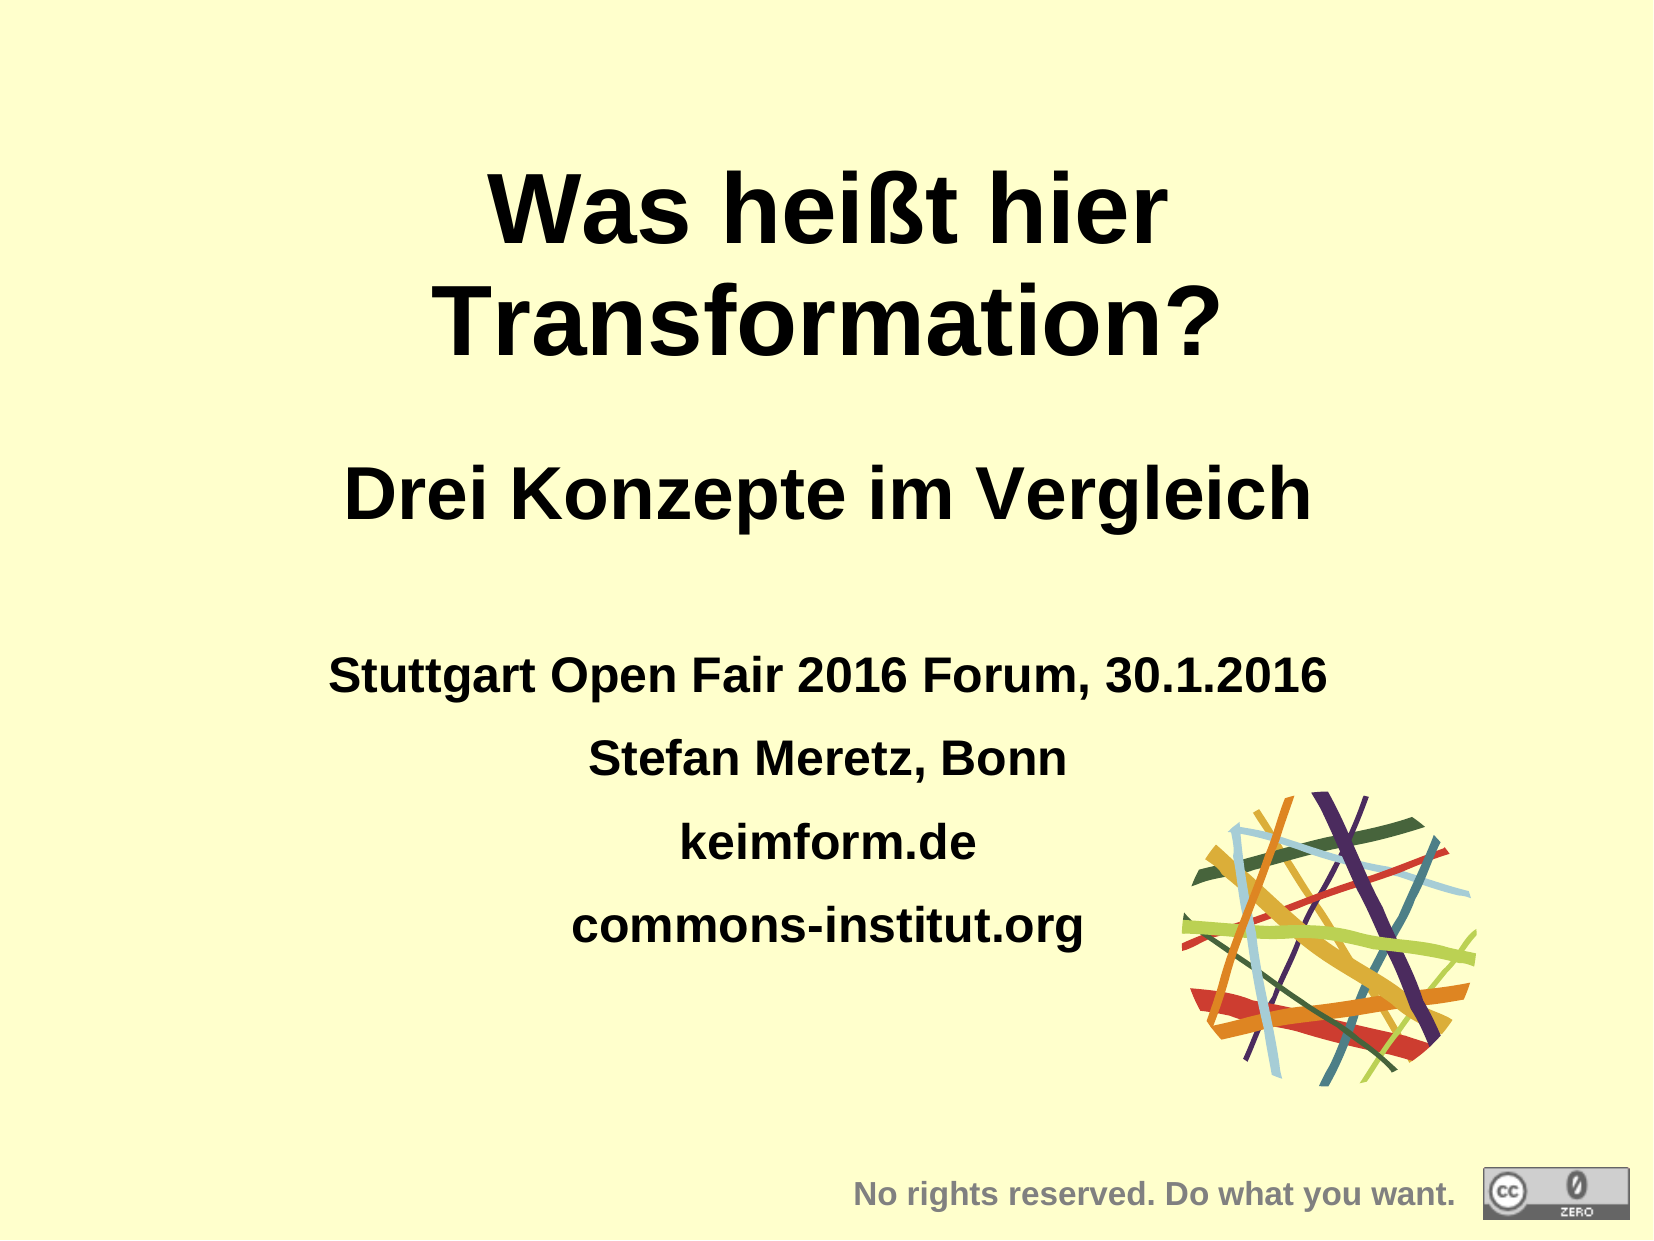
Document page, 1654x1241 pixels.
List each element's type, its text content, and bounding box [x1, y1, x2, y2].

subtitle Was heißt hier Transformation? Drei Konzepte im Vergleich Stuttgart Open Fair 2016 Forum, 30.1.2016 Stefan Meretz, Bonn keimform.de commons-institut.org [92, 149, 1565, 957]
text_box No rights reserved. Do what you want. [838, 1167, 1477, 1221]
picture [1181, 791, 1477, 1087]
picture [1483, 1167, 1630, 1220]
